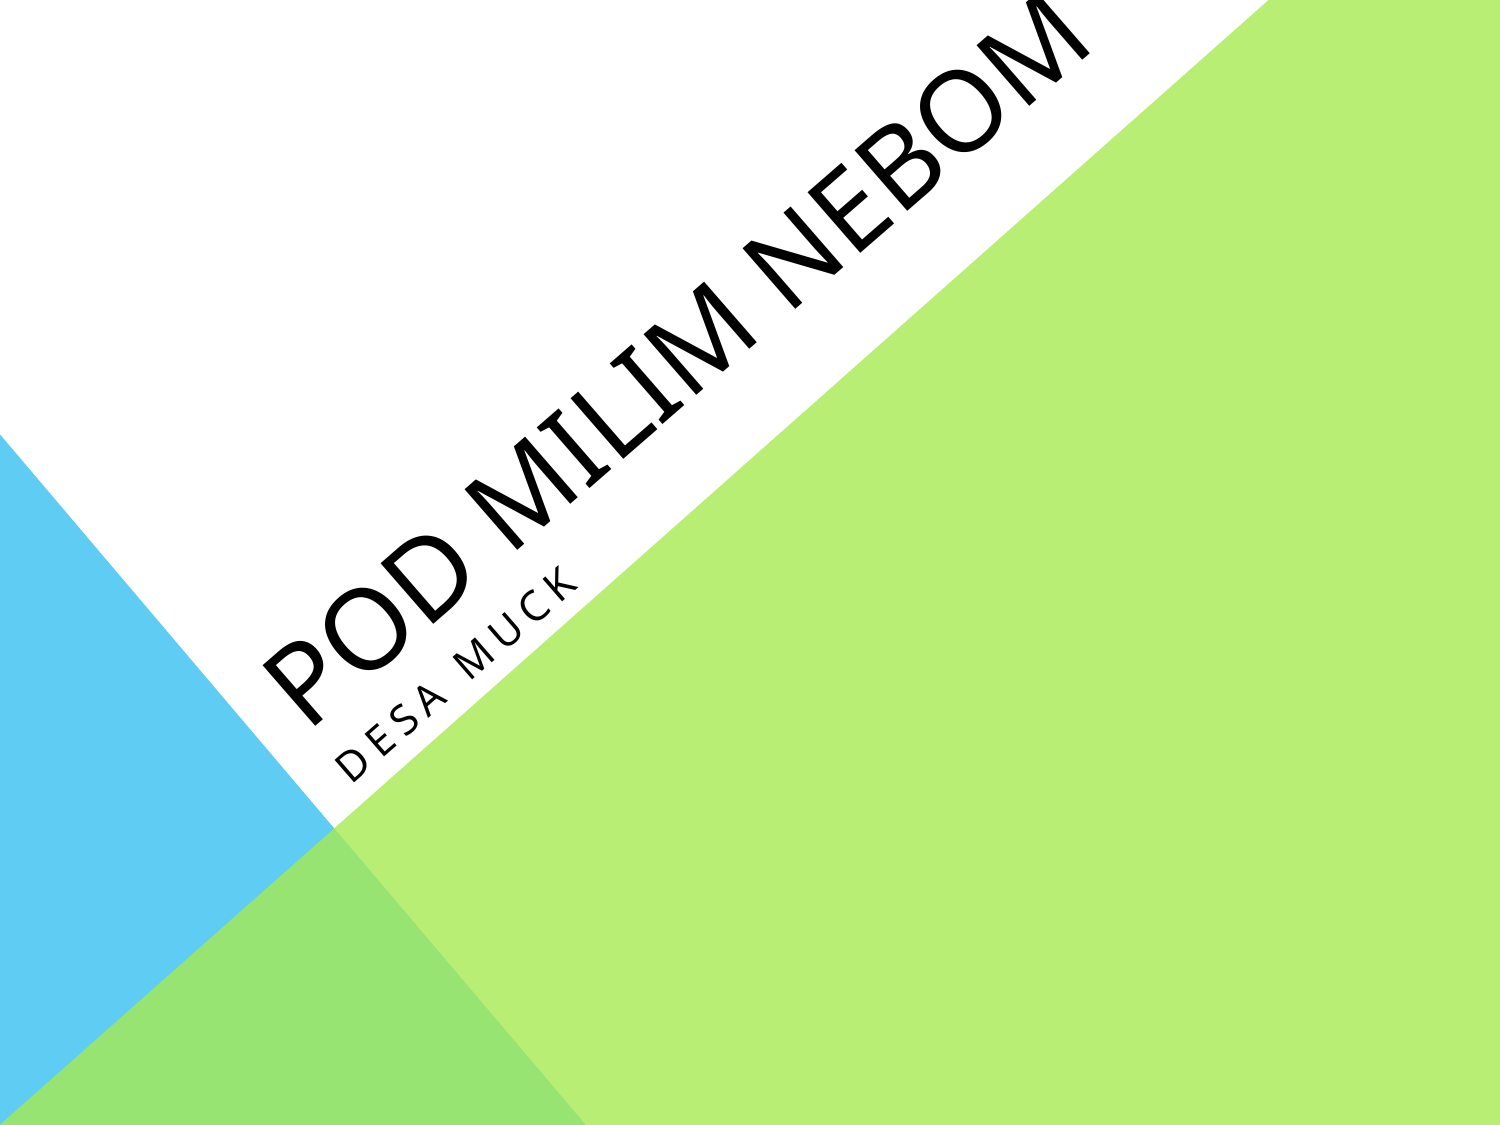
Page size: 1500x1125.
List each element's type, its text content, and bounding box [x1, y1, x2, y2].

subtitle Desa Muck [312, 61, 1154, 803]
title Pod milim nebom [182, 0, 1127, 761]
